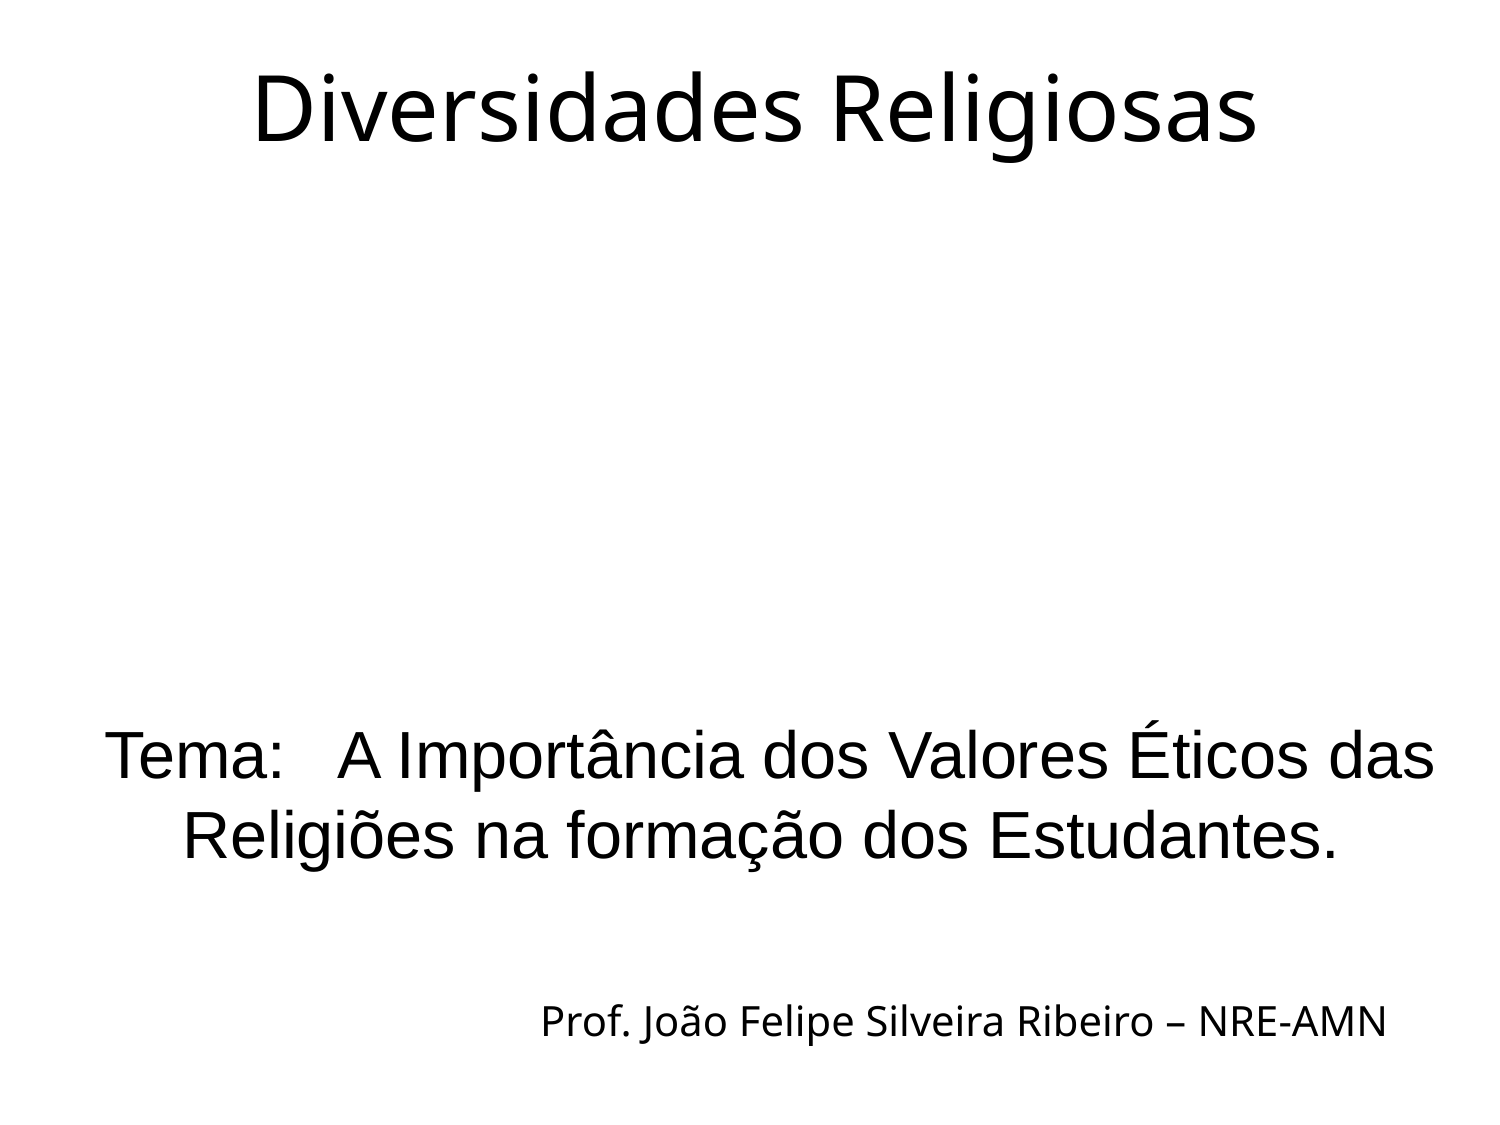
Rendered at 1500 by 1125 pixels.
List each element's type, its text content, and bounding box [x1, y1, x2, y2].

subtitle Tema: A Importância dos Valores Éticos das Religiões na formação dos Estudantes. [73, 704, 1468, 909]
text_box Prof. João Felipe Silveira Ribeiro – NRE-AMN [525, 987, 1474, 1053]
title Diversidades Religiosas [159, 42, 1353, 208]
